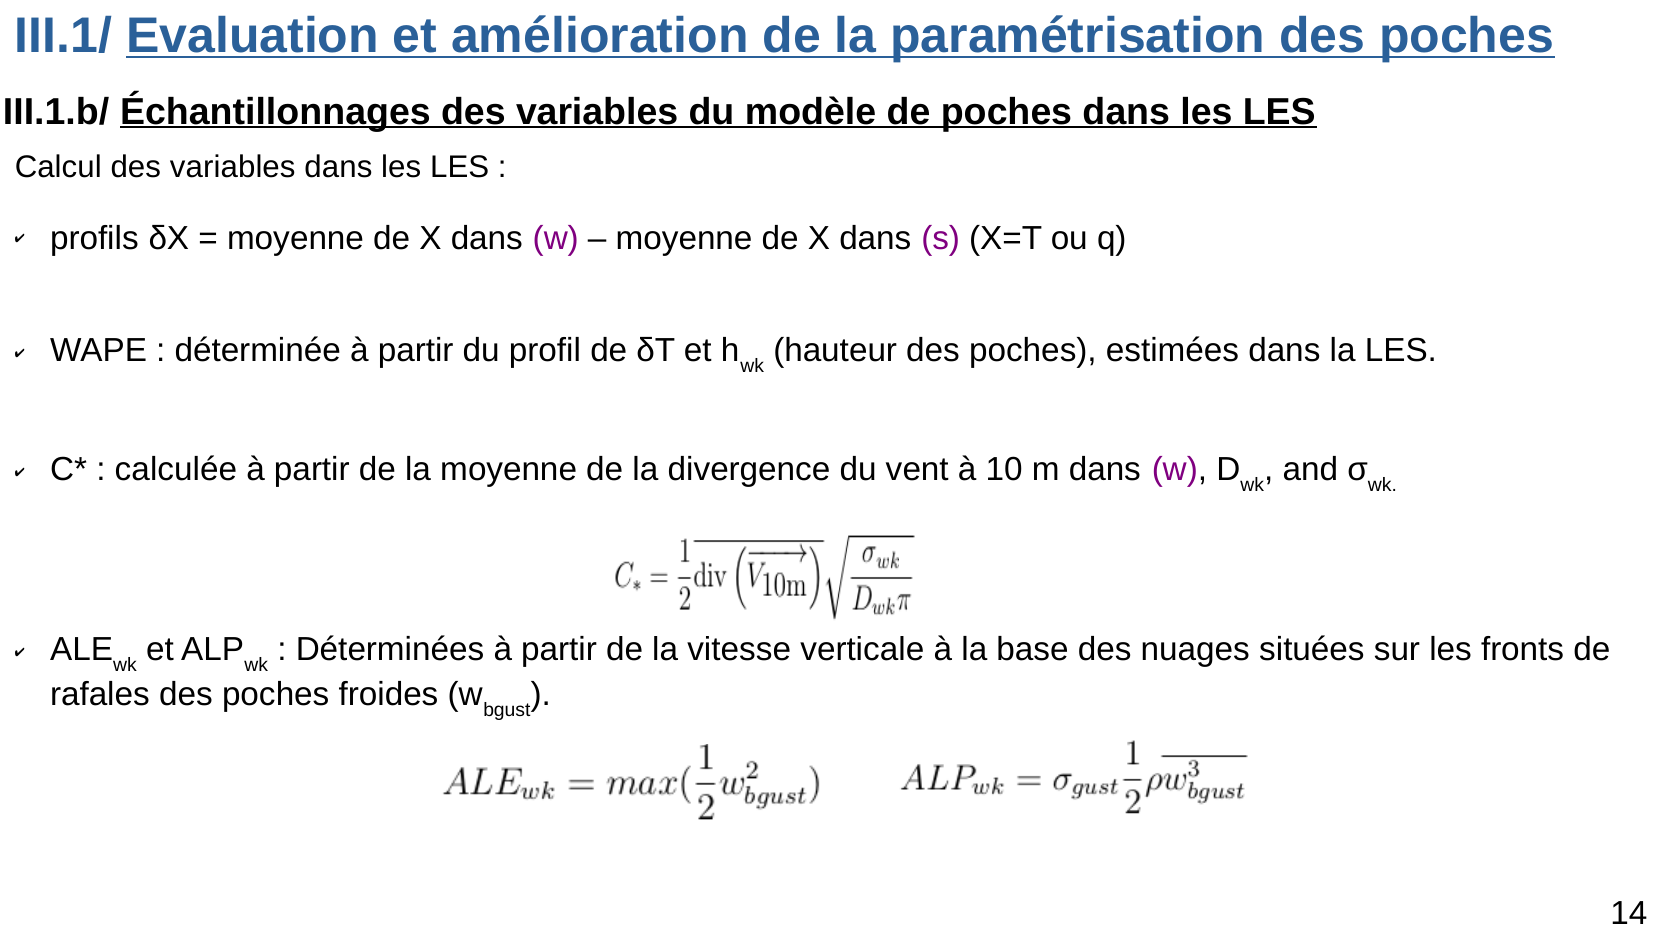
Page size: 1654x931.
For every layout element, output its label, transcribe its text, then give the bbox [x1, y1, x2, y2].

text_box Calcul des variables dans les LES : [0, 154, 1595, 214]
text_box profils δX = moyenne de X dans (w) – moyenne de X dans (s) (X=T ou q) WAPE : déterminée à partir du profil de δT et hwk (hauteur des poches), estimées dans la LES. C* : calculée à partir de la moyenne de la divergence du vent à 10 m dans (w), Dwk, and σwk. ALEwk et ALPwk : Déterminées à partir de la vitesse verticale à la base des nuages situées sur les fronts de rafales des poches froides (wbgust). [0, 212, 1642, 931]
text_box 14 [1595, 887, 1654, 931]
picture [897, 732, 1264, 840]
picture [433, 744, 827, 829]
picture [602, 519, 934, 636]
text_box III.1.b/ Échantillonnages des variables du modèle de poches dans les LES [0, 82, 1642, 154]
text_box III.1/ Evaluation et amélioration de la paramétrisation des poches [0, 0, 1654, 83]
